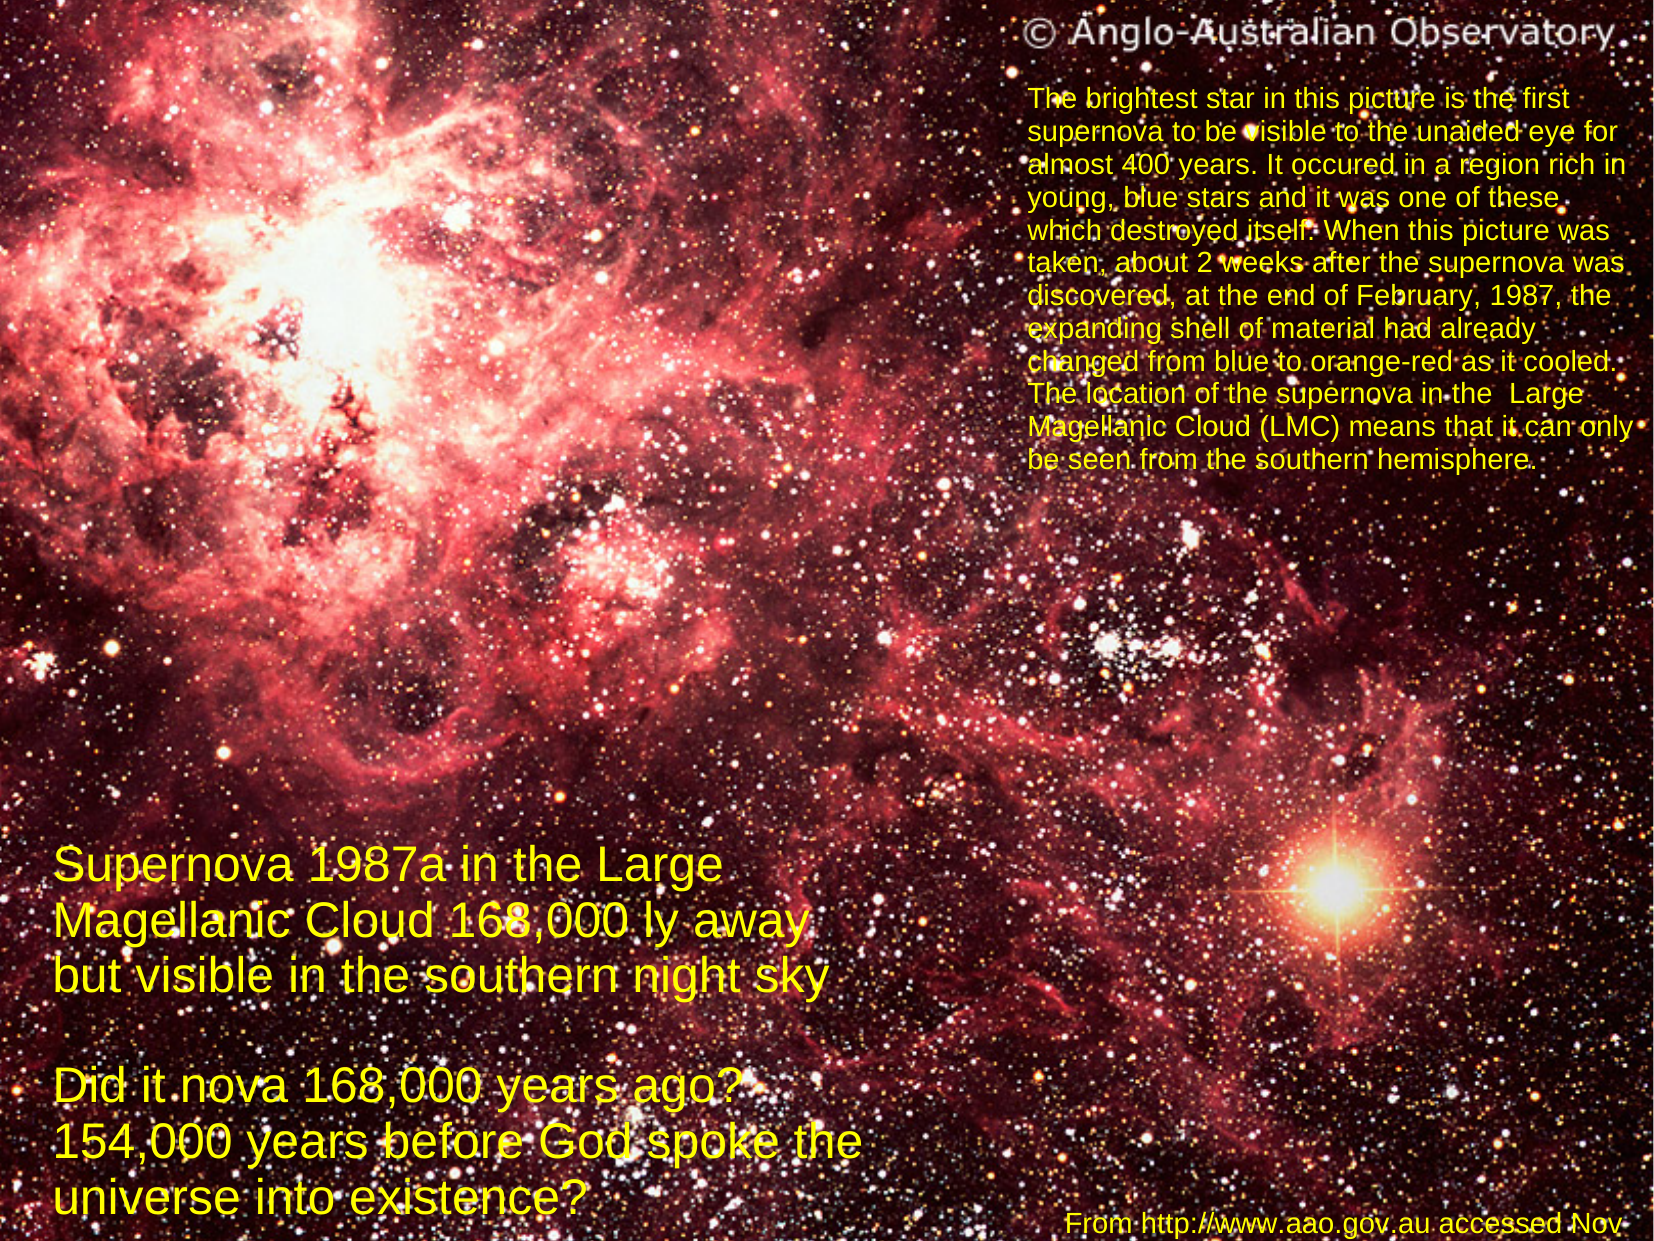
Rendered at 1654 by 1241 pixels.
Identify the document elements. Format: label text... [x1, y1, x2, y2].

text_box The brightest star in this picture is the first supernova to be visible to the unaided eye for almost 400 years. It occured in a region rich in young, blue stars and it was one of these which destroyed itself. When this picture was taken, about 2 weeks after the supernova was discovered, at the end of February, 1987, the expanding shell of material had already changed from blue to orange-red as it cooled. The location of the supernova in the Large Magellanic Cloud (LMC) means that it can only be seen from the southern hemisphere. [1012, 75, 1651, 516]
picture [0, 0, 1654, 1241]
text_box Supernova 1987a in the Large Magellanic Cloud 168,000 ly away but visible in the southern night sky [37, 828, 863, 1011]
text_box From http://www.aao.gov.au accessed Nov 2008 [1050, 1200, 1654, 1241]
text_box Did it nova 168,000 years ago? 154,000 years before God spoke the universe into existence? [37, 1050, 901, 1233]
